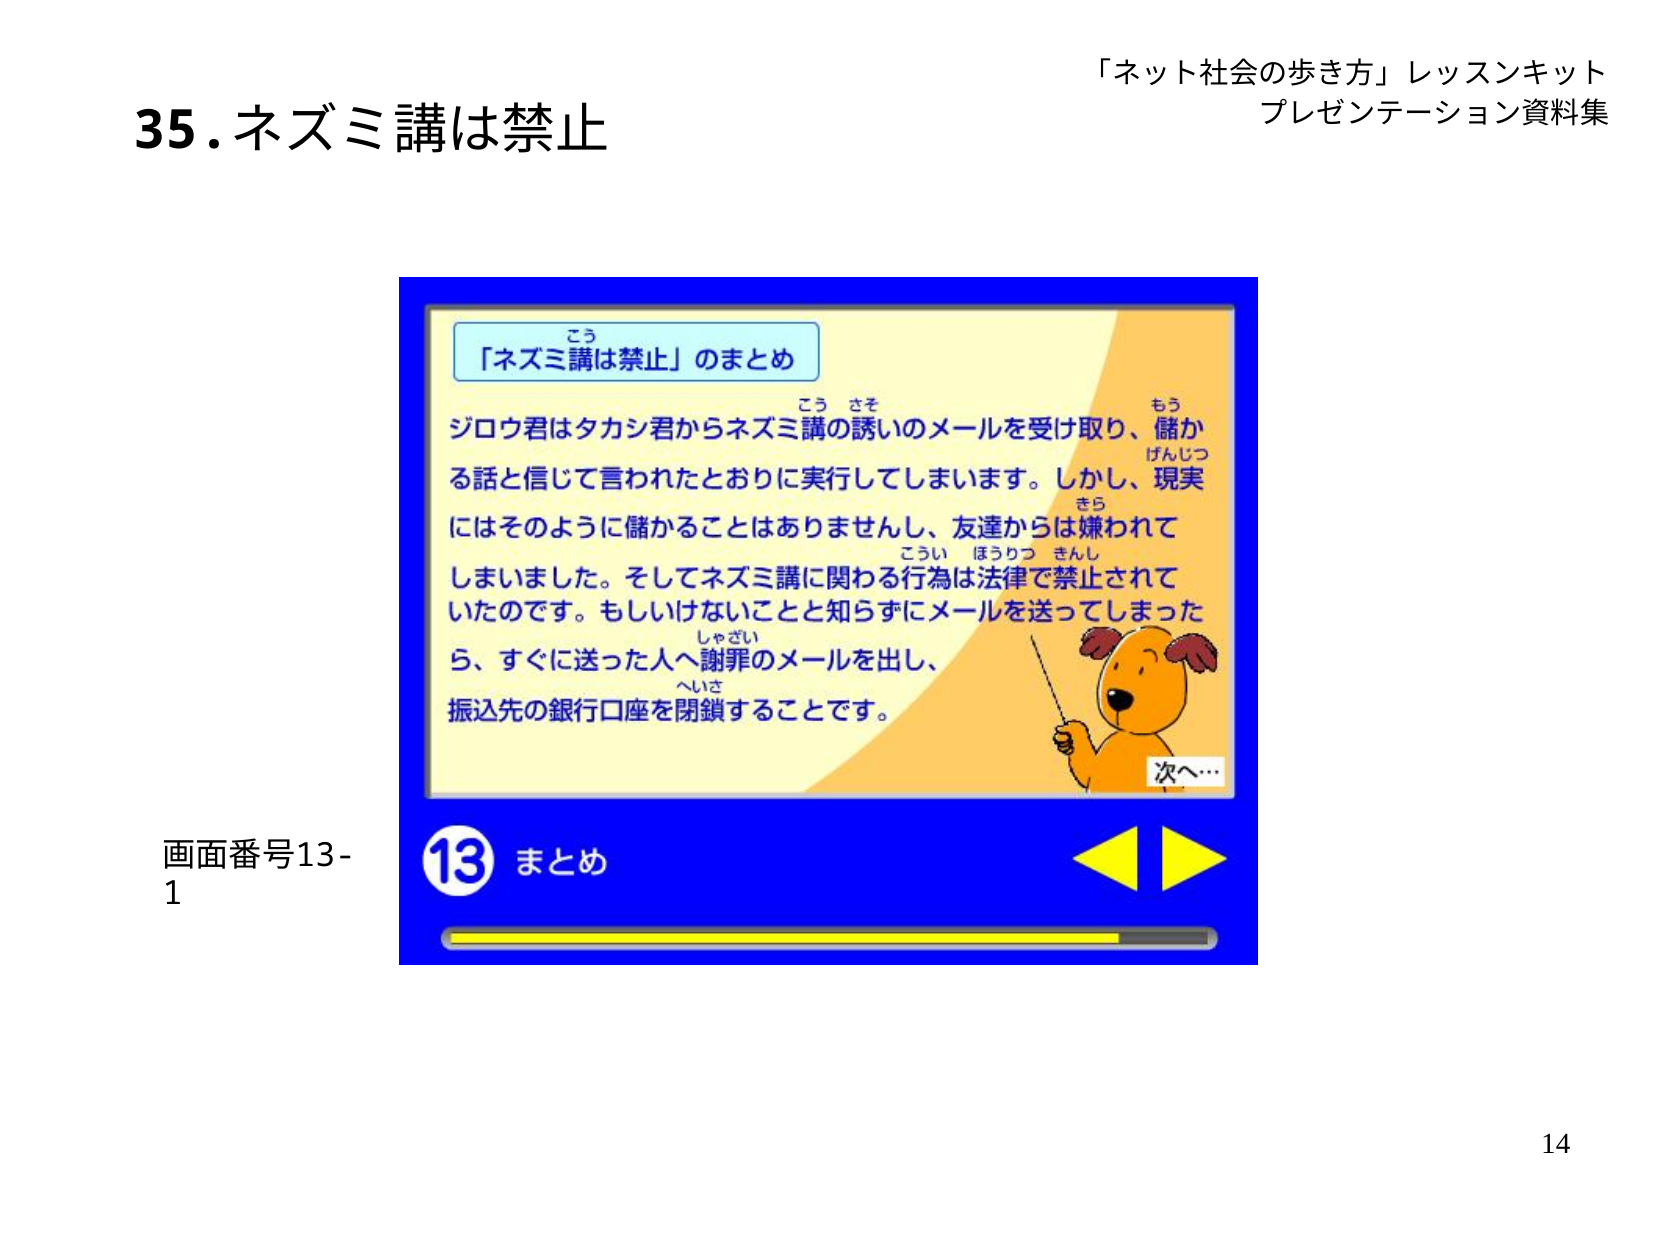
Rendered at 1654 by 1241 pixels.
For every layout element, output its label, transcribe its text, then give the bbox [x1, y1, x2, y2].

text_box 35.ネズミ講は禁止 [118, 88, 1241, 169]
picture [399, 277, 1258, 965]
text_box 「ネット社会の歩き方」レッスンキット プレゼンテーション資料集 [1062, 44, 1625, 139]
text_box 画面番号13-1 [147, 826, 384, 920]
